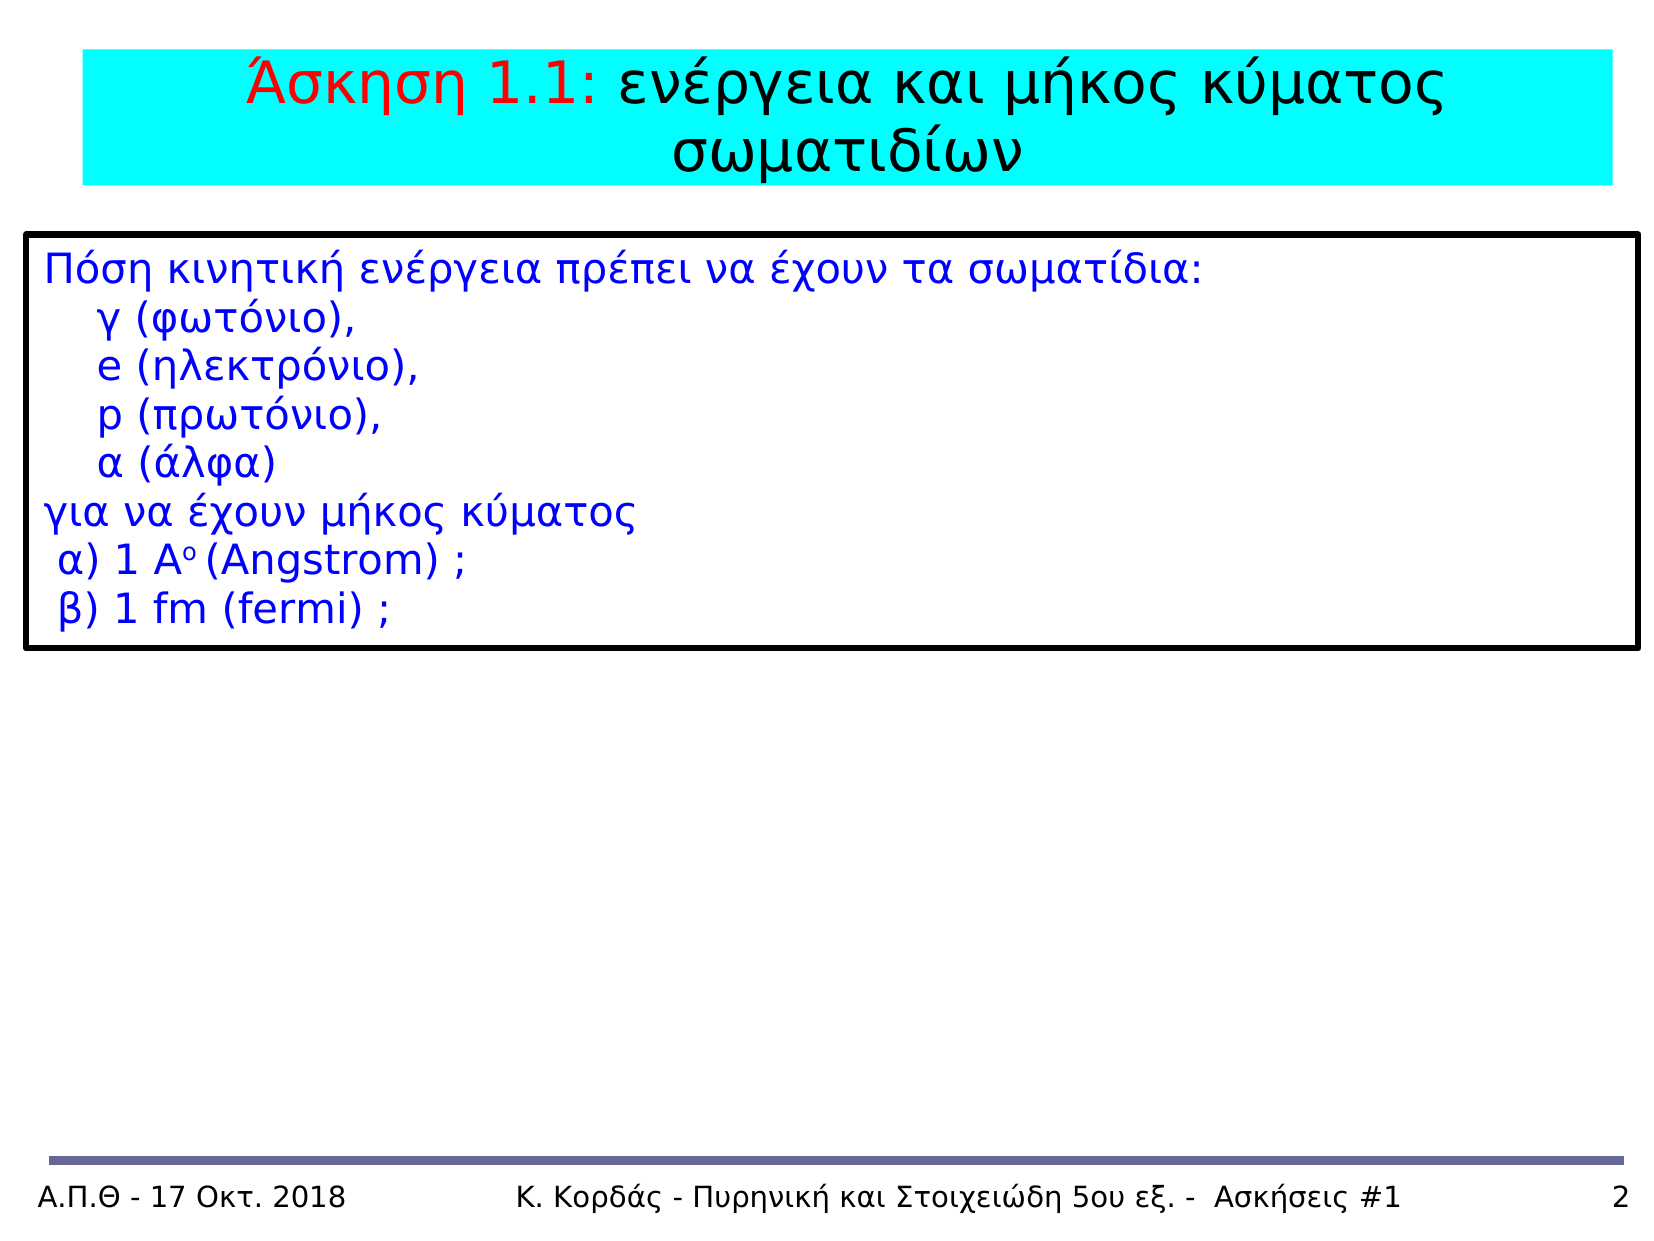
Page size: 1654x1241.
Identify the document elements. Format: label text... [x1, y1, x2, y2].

title Άσκηση 1.1: ενέργεια και μήκος κύματος σωματιδίων [82, 49, 1613, 186]
text_box Πόση κινητική ενέργεια πρέπει να έχουν τα σωματίδια: γ (φωτόνιο), e (ηλεκτρόνιο), p (πρωτόνιο), α (άλφα) για να έχουν μήκος κύματος α) 1 Αο (Αngstrom) ; β) 1 fm (fermi) ; [25, 234, 1639, 649]
